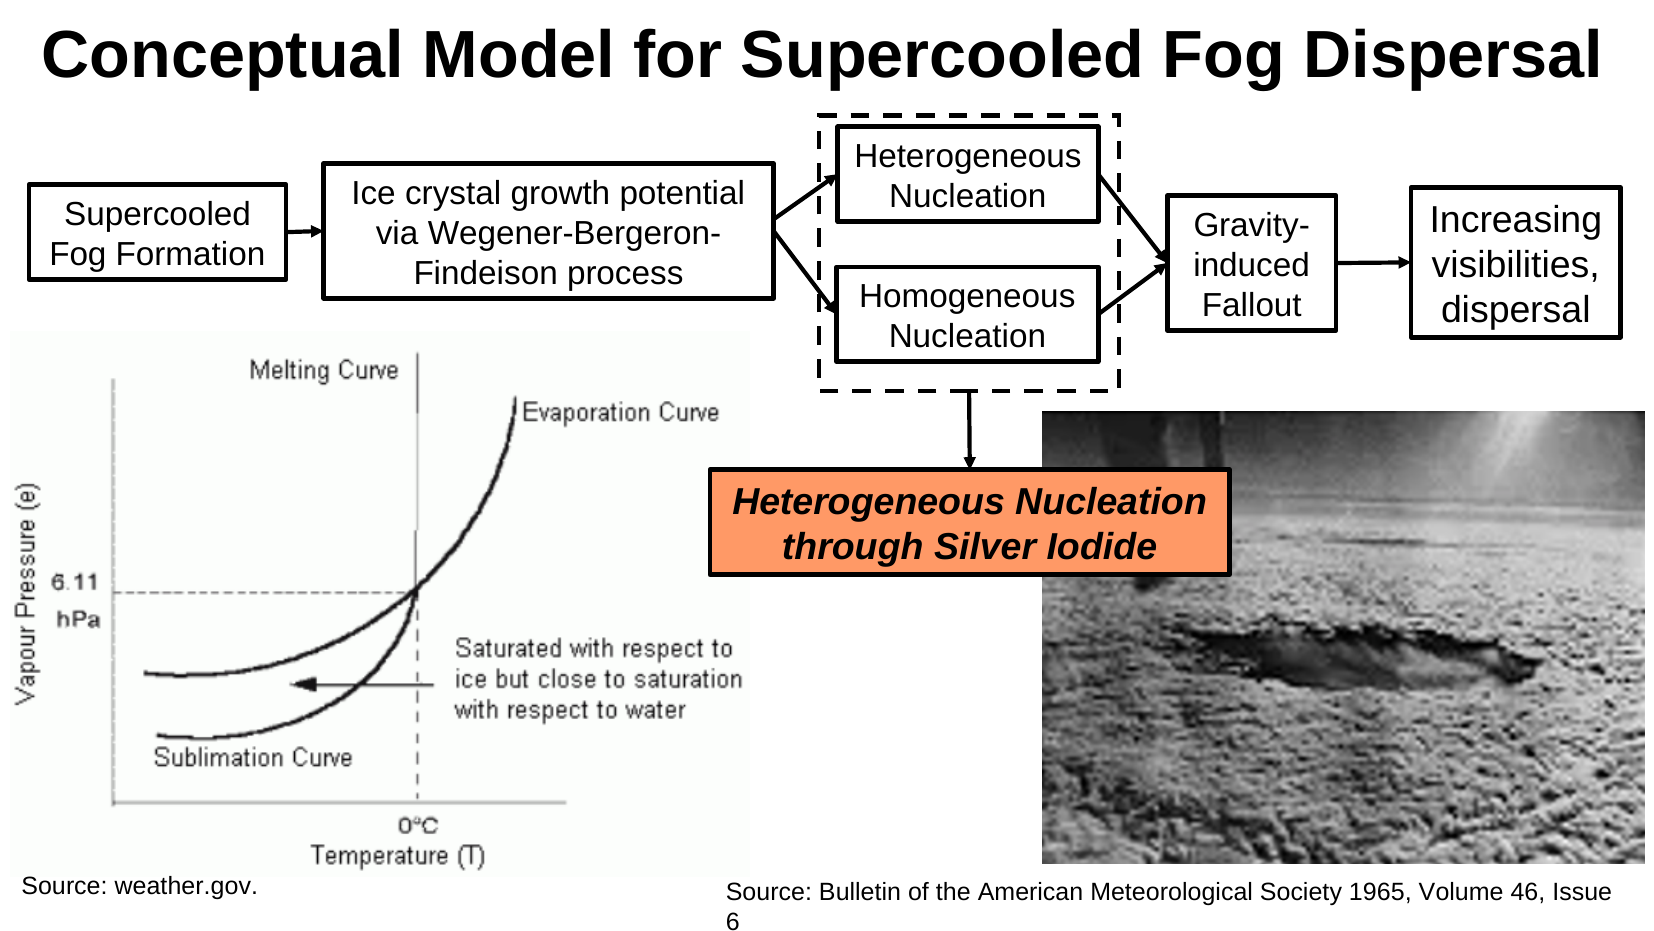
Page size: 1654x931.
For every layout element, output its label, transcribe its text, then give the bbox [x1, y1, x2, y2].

text_box Source: weather.gov. [6, 862, 728, 908]
picture [1042, 411, 1645, 864]
picture [10, 331, 750, 867]
text_box Heterogeneous Nucleation [837, 126, 1099, 222]
title Conceptual Model for Supercooled Fog Dispersal [0, 0, 1651, 101]
text_box Supercooled Fog Formation [28, 184, 287, 280]
text_box Heterogeneous Nucleation through Silver Iodide [709, 469, 1230, 575]
text_box Ice crystal growth potential via Wegener-Bergeron-Findeison process [323, 163, 774, 299]
text_box Source: Bulletin of the American Meteorological Society 1965, Volume 46, Issue 6 [711, 867, 1651, 931]
text_box Increasing visibilities, dispersal [1411, 187, 1621, 338]
text_box Homogeneous Nucleation [836, 266, 1099, 362]
text_box Gravity-induced Fallout [1167, 195, 1337, 331]
